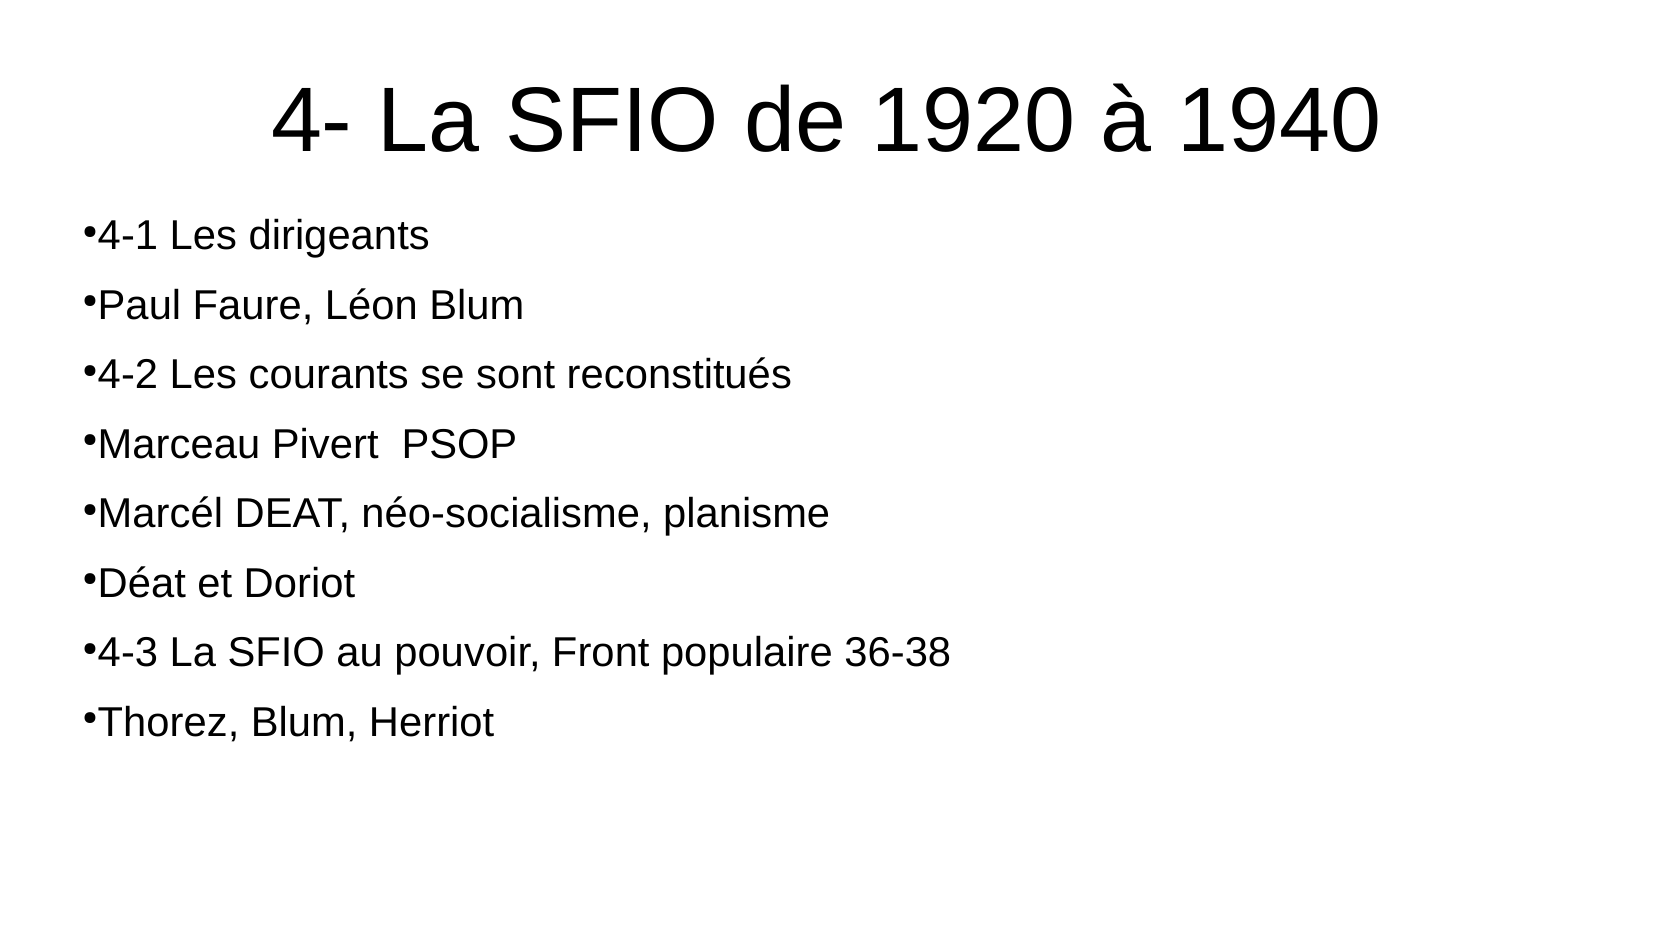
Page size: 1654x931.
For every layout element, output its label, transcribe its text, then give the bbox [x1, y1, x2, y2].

list 4-1 Les dirigeants Paul Faure, Léon Blum 4-2 Les courants se sont reconstitués Marceau Pivert PSOP Marcél DEAT, néo-socialisme, planisme Déat et Doriot 4-3 La SFIO au pouvoir, Front populaire 36-38 Thorez, Blum, Herriot [82, 217, 1571, 758]
title 4- La SFIO de 1920 à 1940 [82, 37, 1571, 193]
